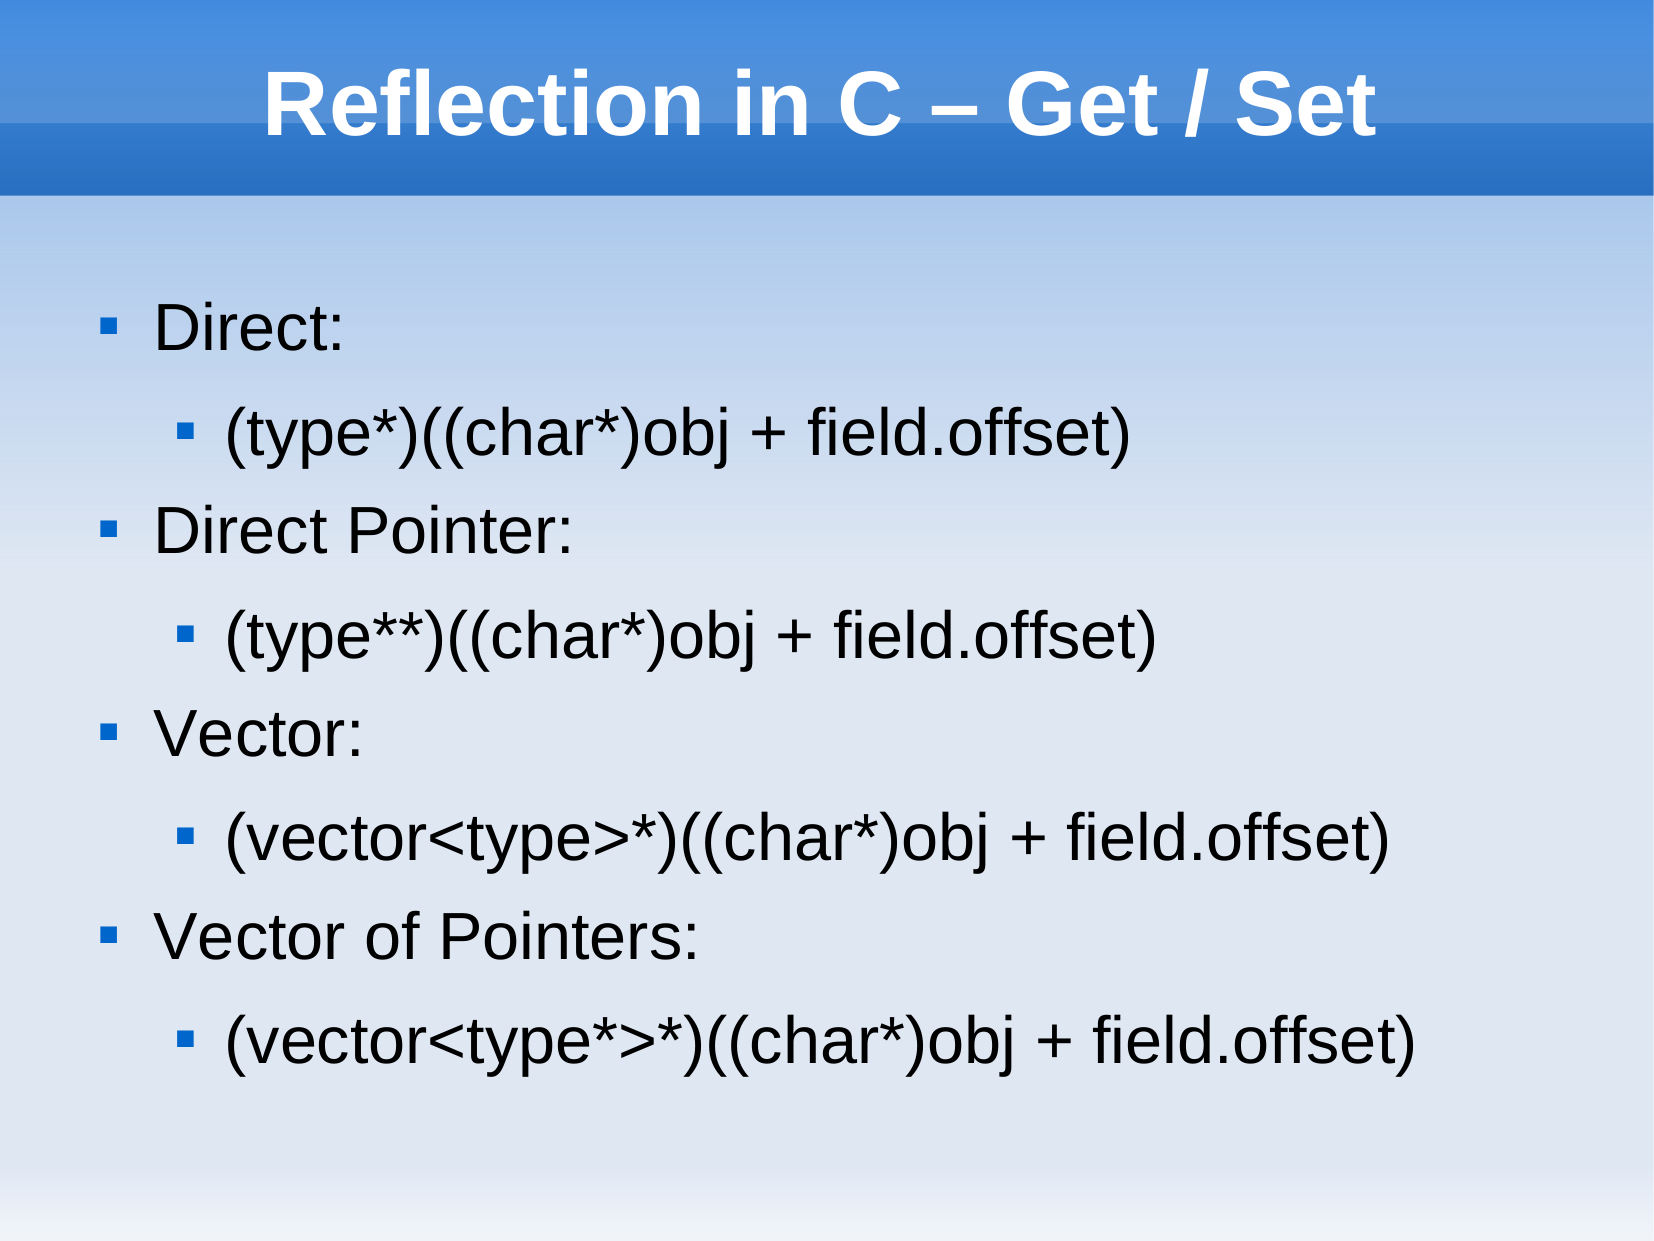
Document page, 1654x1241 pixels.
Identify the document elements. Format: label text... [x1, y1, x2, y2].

list Direct: (type*)((char*)obj + field.offset) Direct Pointer: (type**)((char*)obj + field.offset) Vector: (vector<type>*)((char*)obj + field.offset) Vector of Pointers: (vector<type*>*)((char*)obj + field.offset) [82, 290, 1571, 1109]
title Reflection in C – Get / Set [76, 0, 1565, 208]
picture [0, 0, 1654, 1241]
